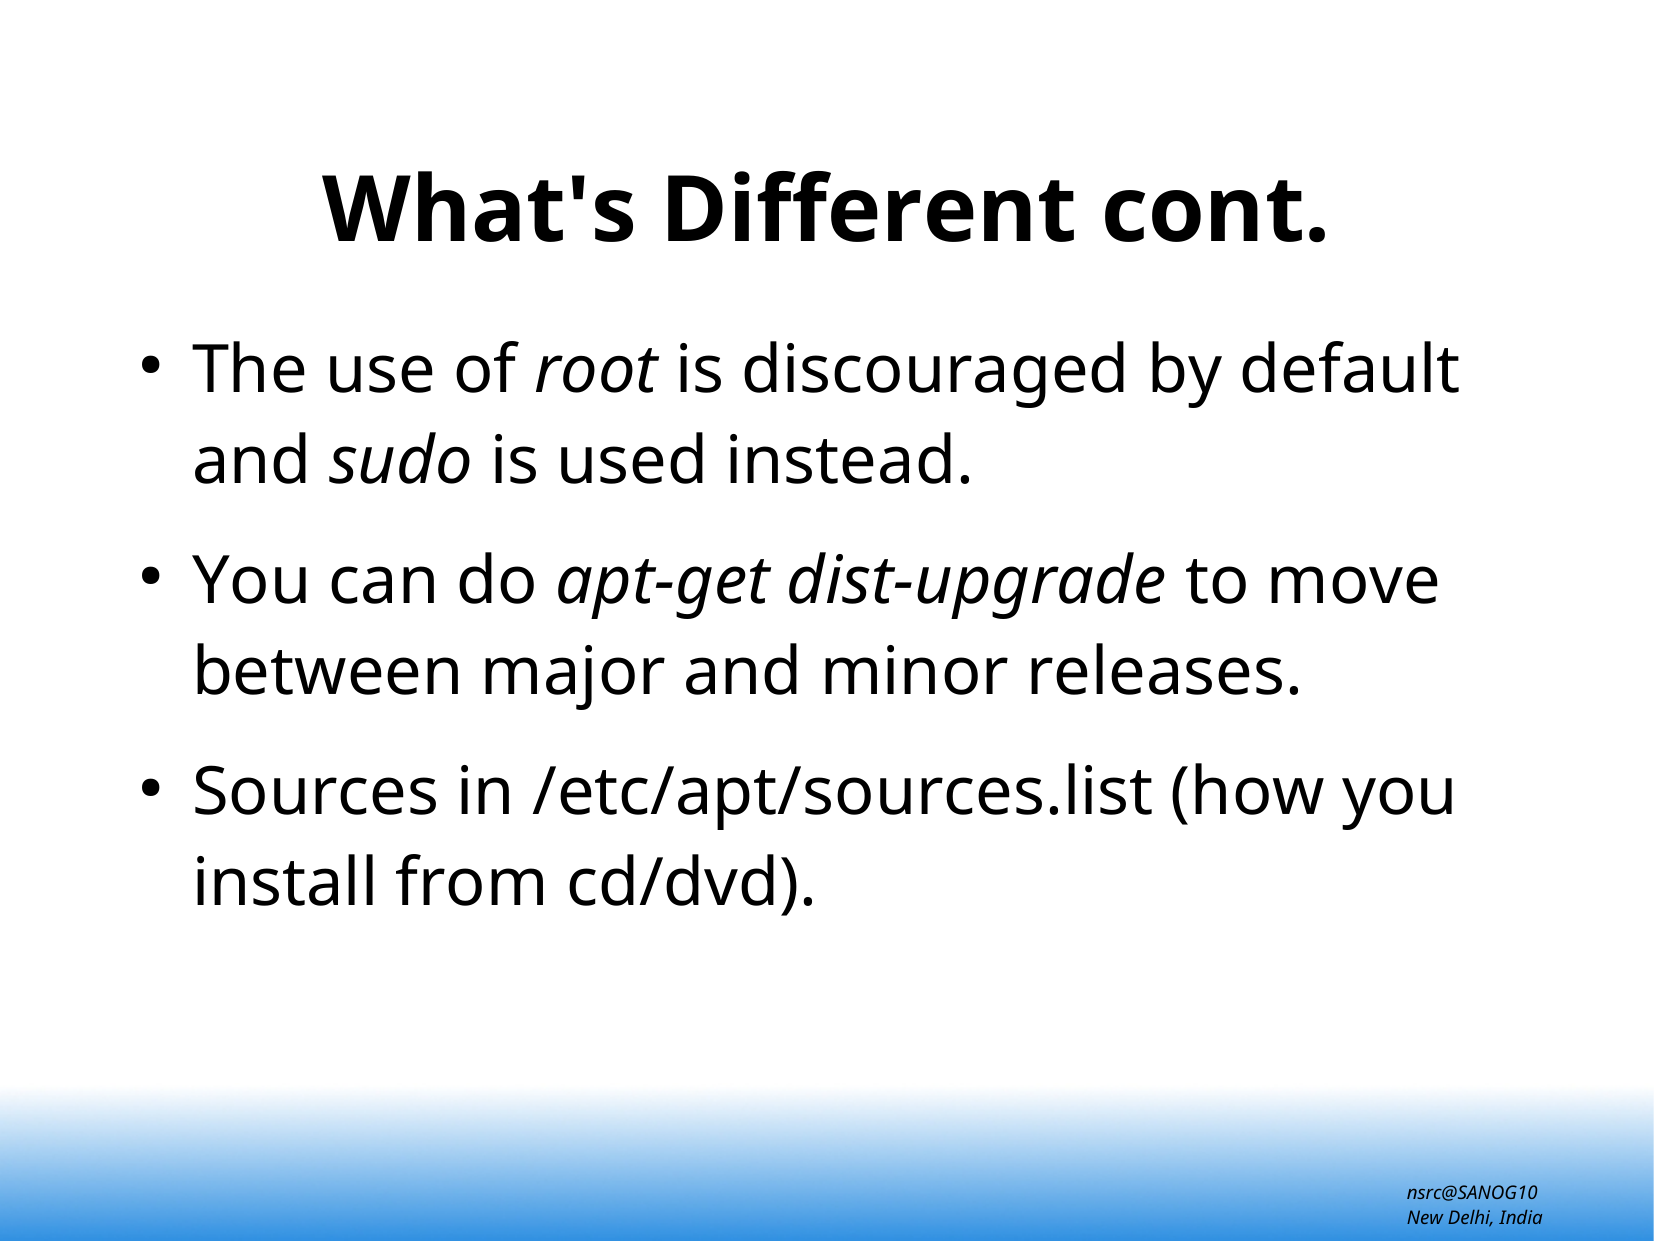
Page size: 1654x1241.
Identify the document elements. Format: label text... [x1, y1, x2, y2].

title What's Different cont. [121, 102, 1534, 310]
picture [0, 1083, 1654, 1241]
list The use of root is discouraged by default and sudo is used instead. You can do apt-get dist-upgrade to move between major and minor releases. Sources in /etc/apt/sources.list (how you install from cd/dvd). [121, 321, 1534, 1104]
